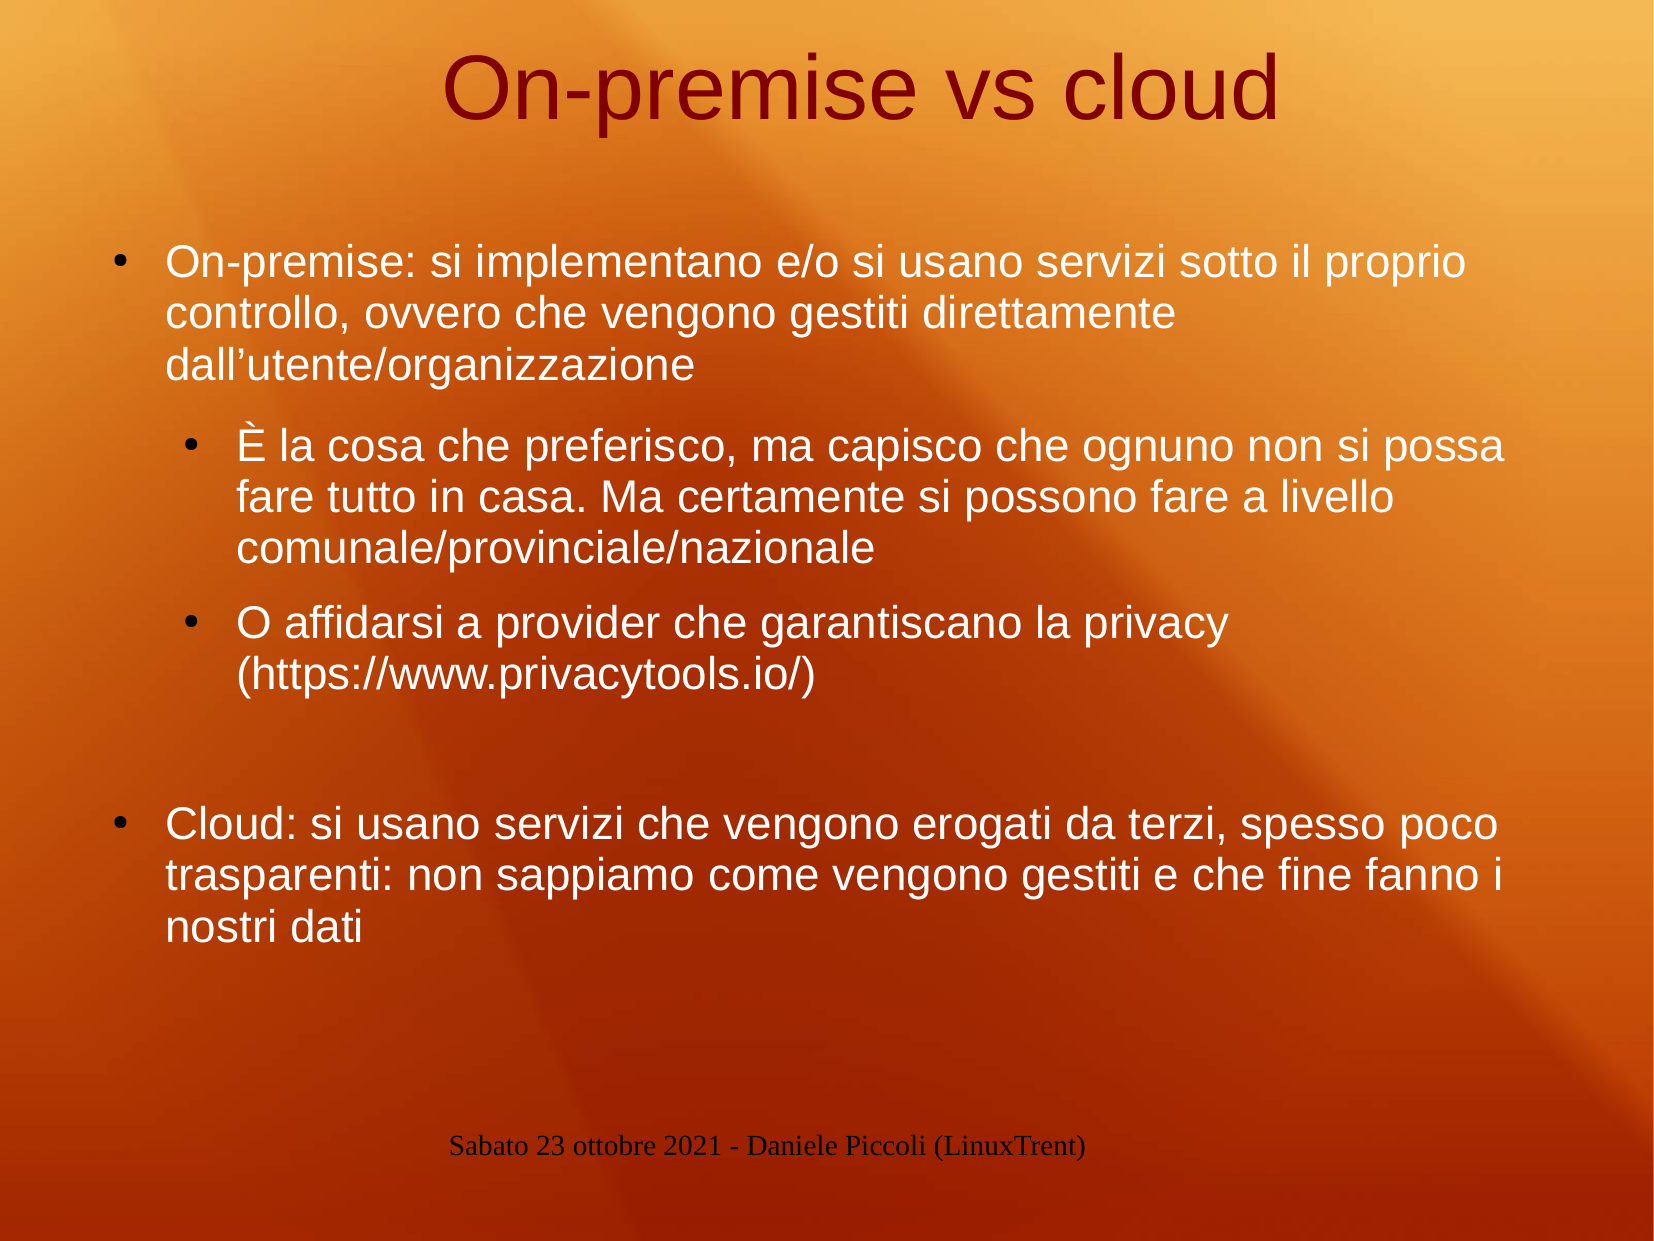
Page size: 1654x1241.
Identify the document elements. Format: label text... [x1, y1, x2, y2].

picture [0, 0, 1654, 1241]
title On-premise vs cloud [82, 36, 1571, 139]
list On-premise: si implementano e/o si usano servizi sotto il proprio controllo, ovvero che vengono gestiti direttamente dall’utente/organizzazione È la cosa che preferisco, ma capisco che ognuno non si possa fare tutto in casa. Ma certamente si possono fare a livello comunale/provinciale/nazionale O affidarsi a provider che garantiscano la privacy (https://www.privacytools.io/) Cloud: si usano servizi che vengono erogati da terzi, spesso poco trasparenti: non sappiamo come vengono gestiti e che fine fanno i nostri dati [94, 236, 1553, 952]
